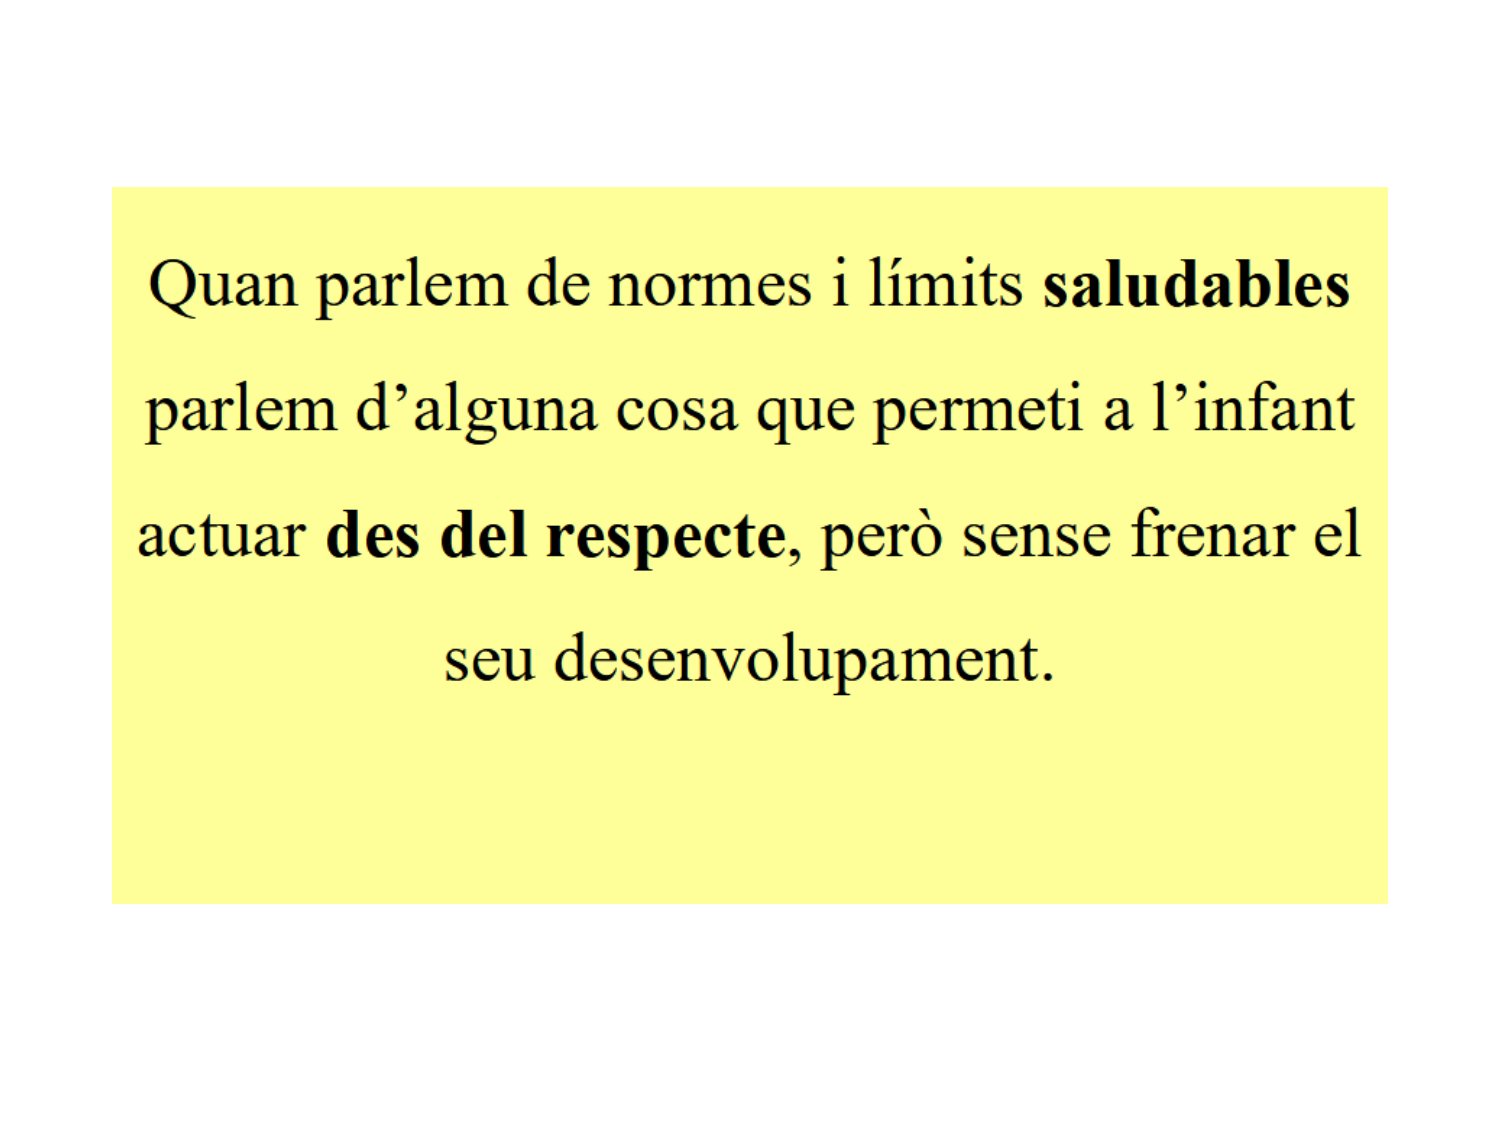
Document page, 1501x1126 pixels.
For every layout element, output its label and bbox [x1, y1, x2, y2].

picture [112, 187, 1388, 904]
